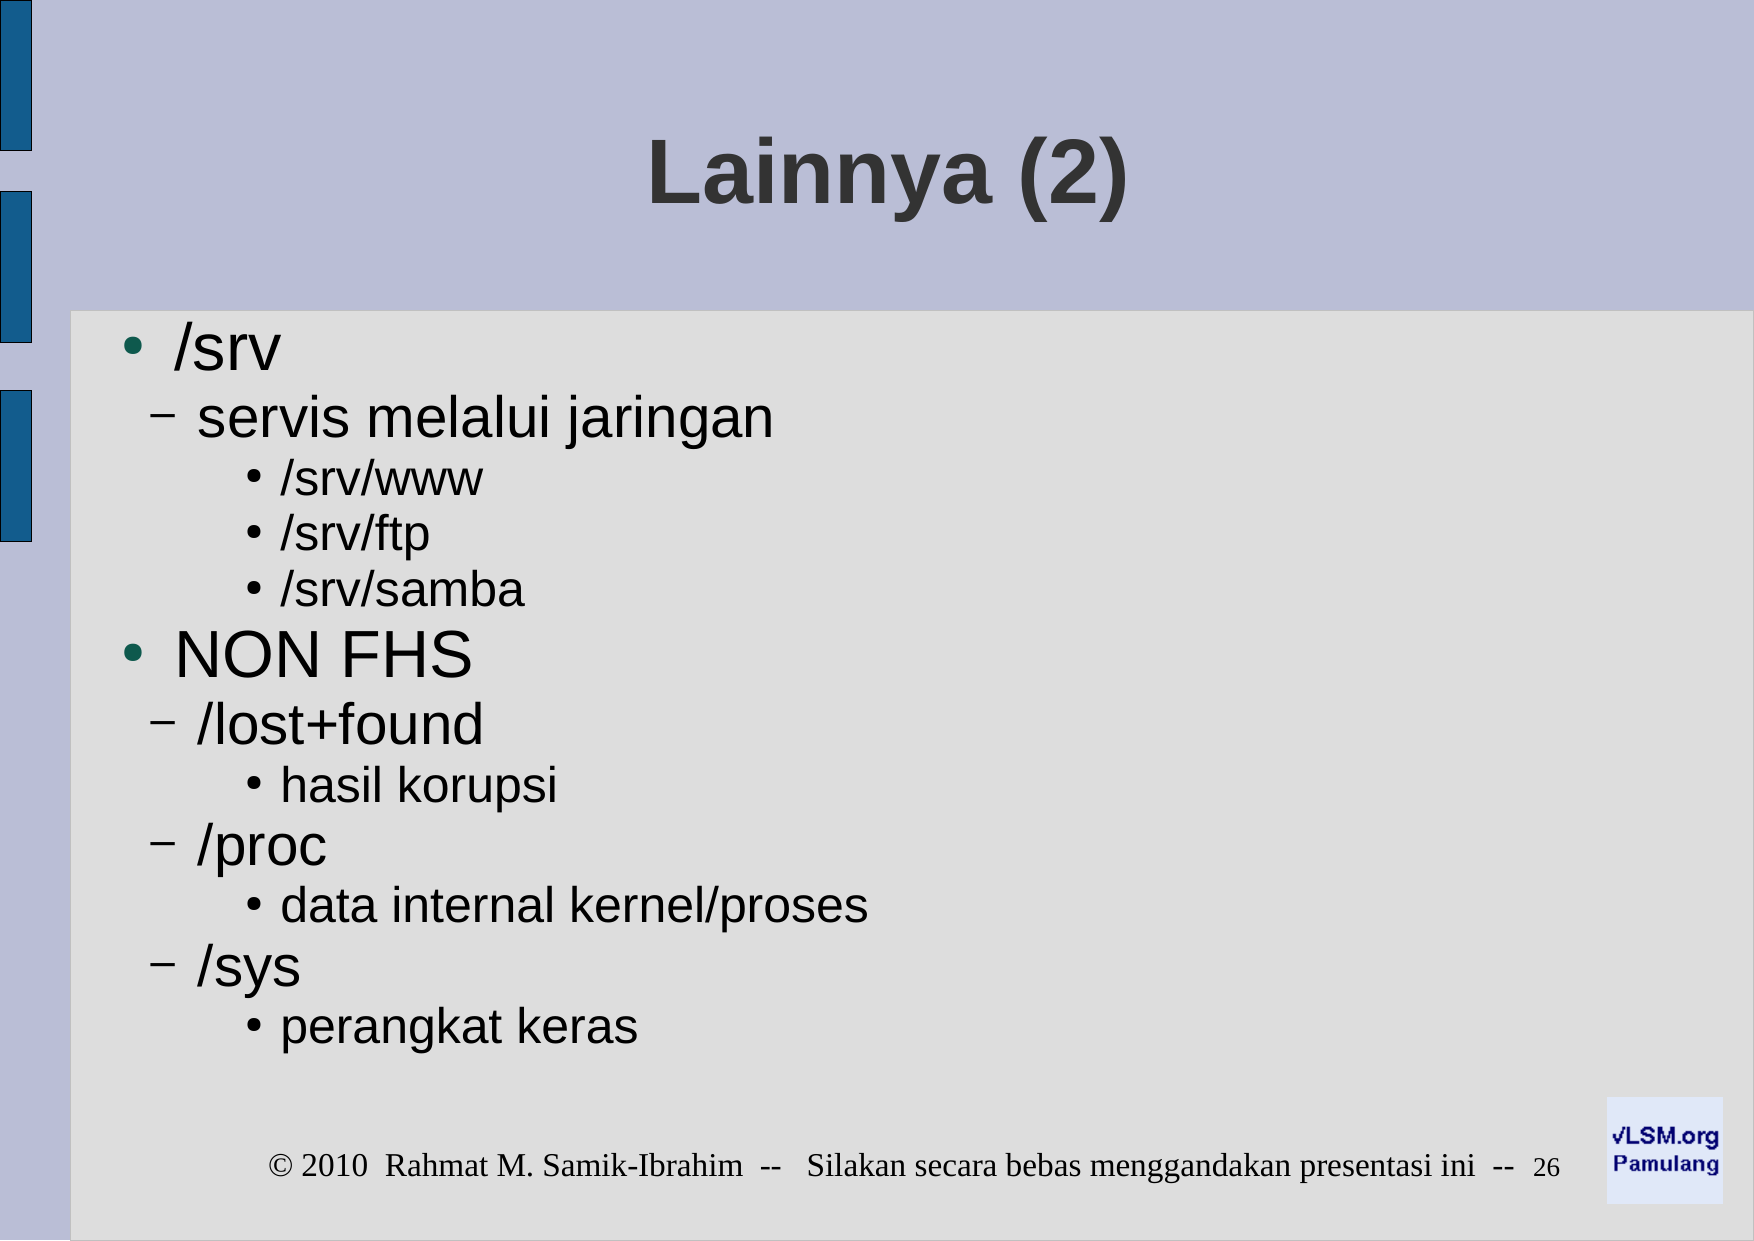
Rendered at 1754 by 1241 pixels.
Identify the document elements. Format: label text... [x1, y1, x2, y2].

picture [1607, 1097, 1723, 1204]
list /srv servis melalui jaringan /srv/www /srv/ftp /srv/samba NON FHS /lost+found hasil korupsi /proc data internal kernel/proses /sys perangkat keras [103, 310, 1674, 1102]
title Lainnya (2) [77, 99, 1700, 244]
